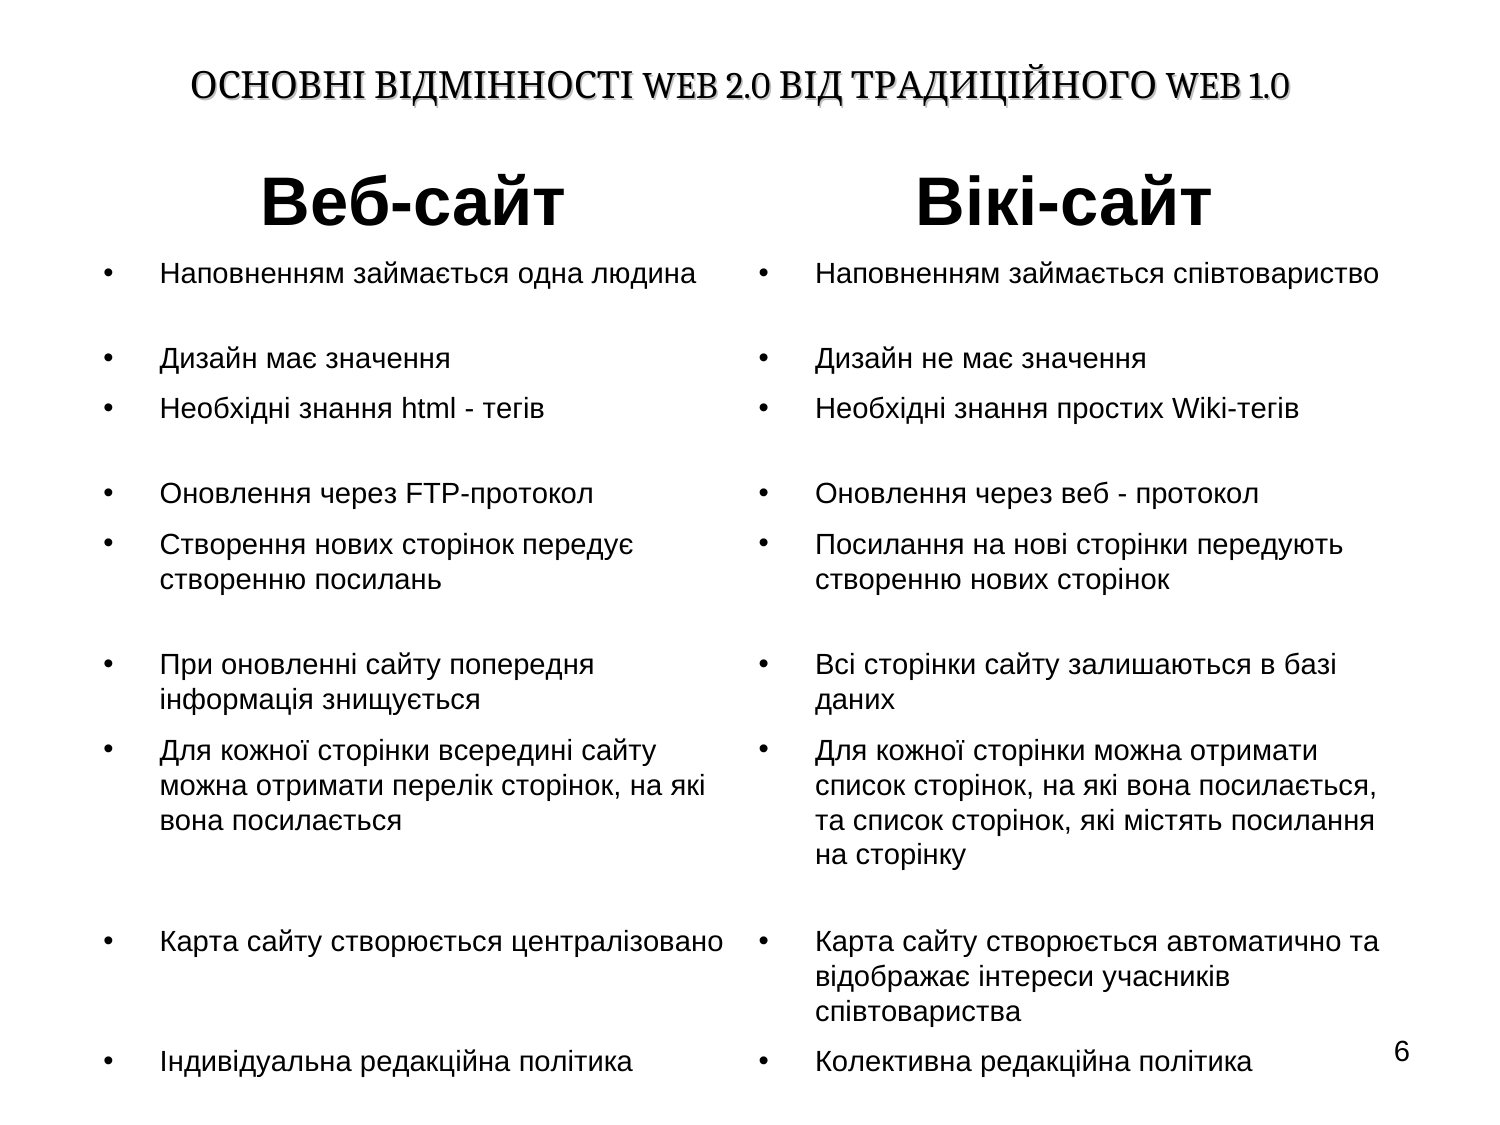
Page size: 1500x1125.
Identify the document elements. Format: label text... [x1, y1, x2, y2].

table_header Вікі-сайт [744, 149, 1399, 247]
table_cell Карта сайту створюється централізовано [89, 915, 744, 1035]
table_cell Необхідні знання html - тегів [89, 382, 744, 467]
table_cell Посилання на нові сторінки передують створенню нових сторінок [744, 517, 1399, 638]
table_cell Для кожної сторінки можна отримати список сторінок, на які вона посилається, та список сторінок, які містять посилання на сторінку [744, 723, 1399, 915]
table_cell При оновленні сайту попередня інформація знищується [89, 638, 744, 723]
table_cell Індивідуальна редакційна політика [89, 1035, 744, 1120]
table_cell Створення нових сторінок передує створенню посилань [89, 517, 744, 638]
table_cell Необхідні знання простих Wiki-тегів [744, 382, 1399, 467]
table_cell Наповненням займається одна людина [89, 247, 744, 332]
title ОСНОВНІ ВІДМІННОСТІ WEB 2.0 ВІД ТРАДИЦІЙНОГО WEB 1.0 [64, 42, 1415, 114]
table_cell Колективна редакційна політика [744, 1035, 1399, 1120]
table_cell Оновлення через веб - протокол [744, 467, 1399, 517]
table_cell Всі сторінки сайту залишаються в базі даних [744, 638, 1399, 723]
table_cell Карта сайту створюється автоматично та відображає інтереси учасників співтовариства [744, 915, 1399, 1035]
table_cell Наповненням займається співтовариство [744, 247, 1399, 332]
table_header Веб-сайт [89, 149, 744, 247]
table_cell Оновлення через FTP-протокол [89, 467, 744, 517]
table_cell Дизайн не має значення [744, 332, 1399, 382]
table_cell Дизайн має значення [89, 332, 744, 382]
table_cell Для кожної сторінки всередині сайту можна отримати перелік сторінок, на які вона посилається [89, 723, 744, 915]
